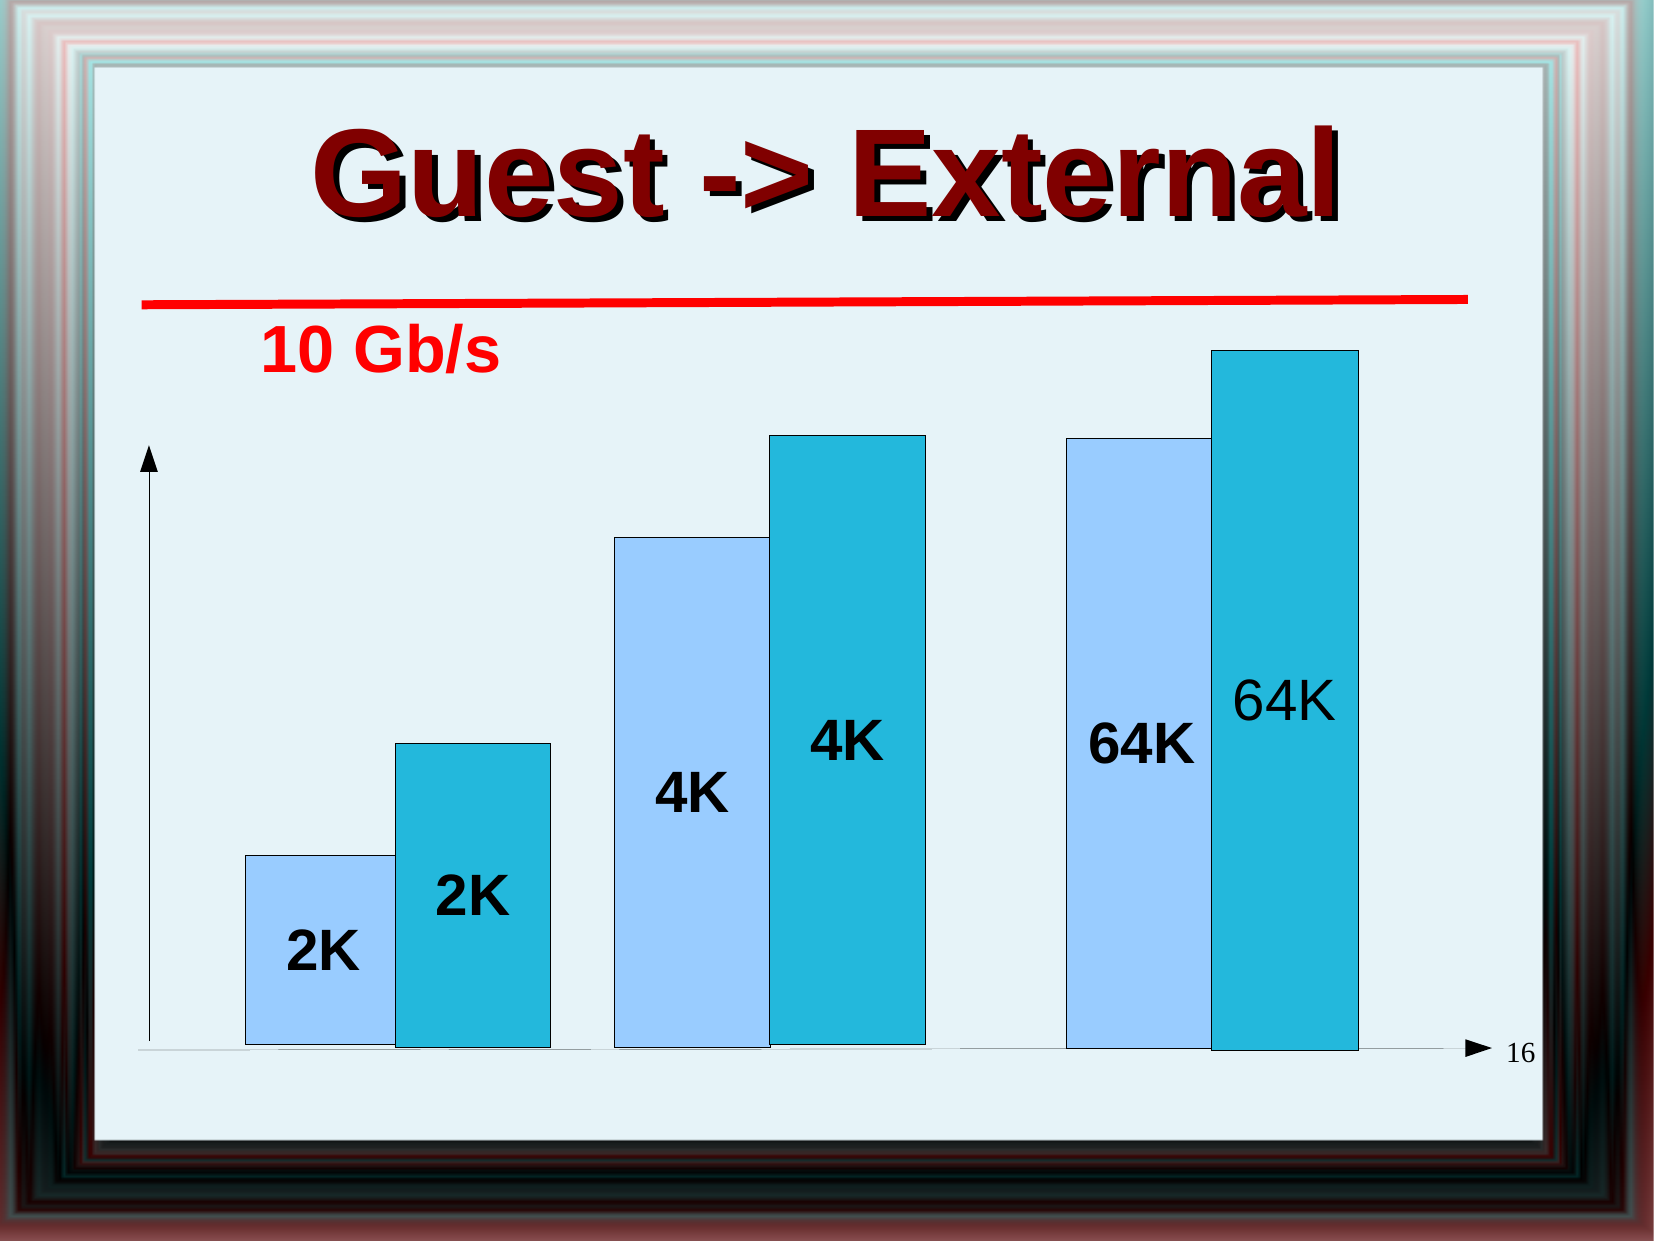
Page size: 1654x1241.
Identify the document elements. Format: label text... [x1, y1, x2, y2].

text_box 64K [1066, 438, 1211, 1049]
text_box 2K [245, 855, 395, 1045]
text_box 4K [769, 435, 926, 1045]
text_box 2K [395, 743, 551, 1048]
text_box 4K [614, 537, 771, 1048]
text_box 10 Gb/s [246, 304, 525, 396]
text_box 64K [1211, 350, 1359, 1051]
picture [0, 0, 1654, 1241]
title Guest -> External [118, 88, 1536, 257]
